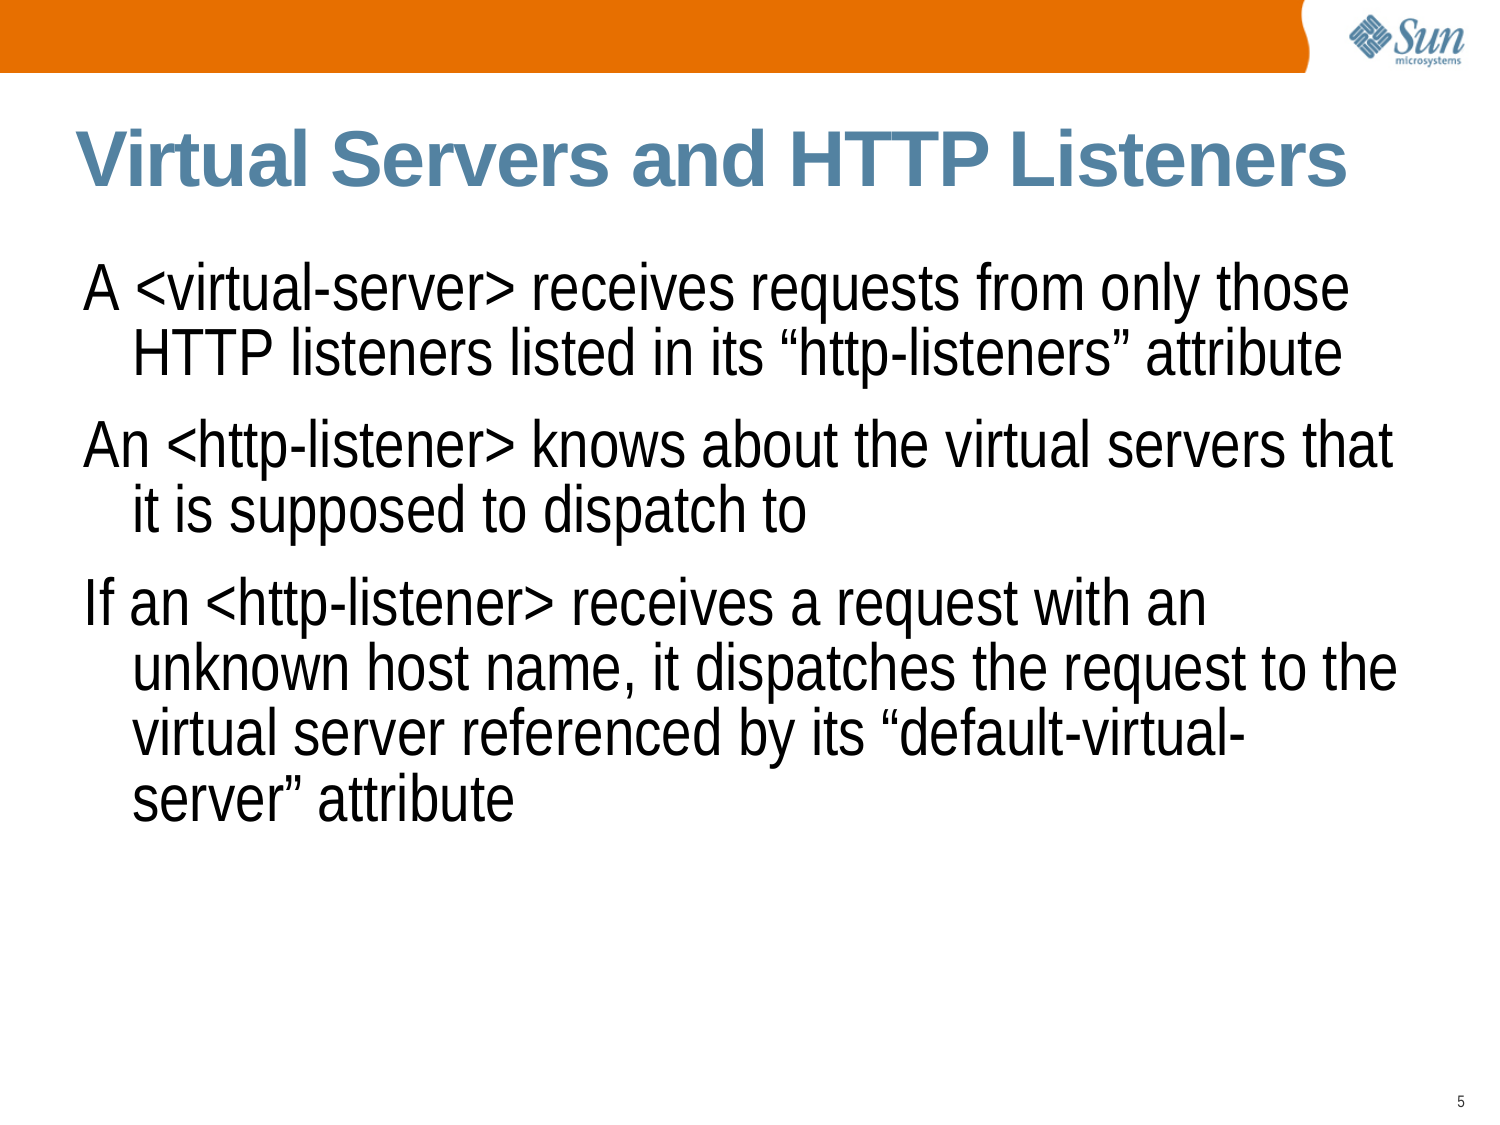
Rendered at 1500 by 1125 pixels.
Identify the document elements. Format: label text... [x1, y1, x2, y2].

list A <virtual-server> receives requests from only those HTTP listeners listed in its “http-listeners” attribute An <http-listener> knows about the virtual servers that it is supposed to dispatch to If an <http-listener> receives a request with an unknown host name, it dispatches the request to the virtual server referenced by its “default-virtual-server” attribute [64, 258, 1401, 1062]
picture [0, 0, 1500, 73]
title Virtual Servers and HTTP Listeners [75, 123, 1437, 227]
